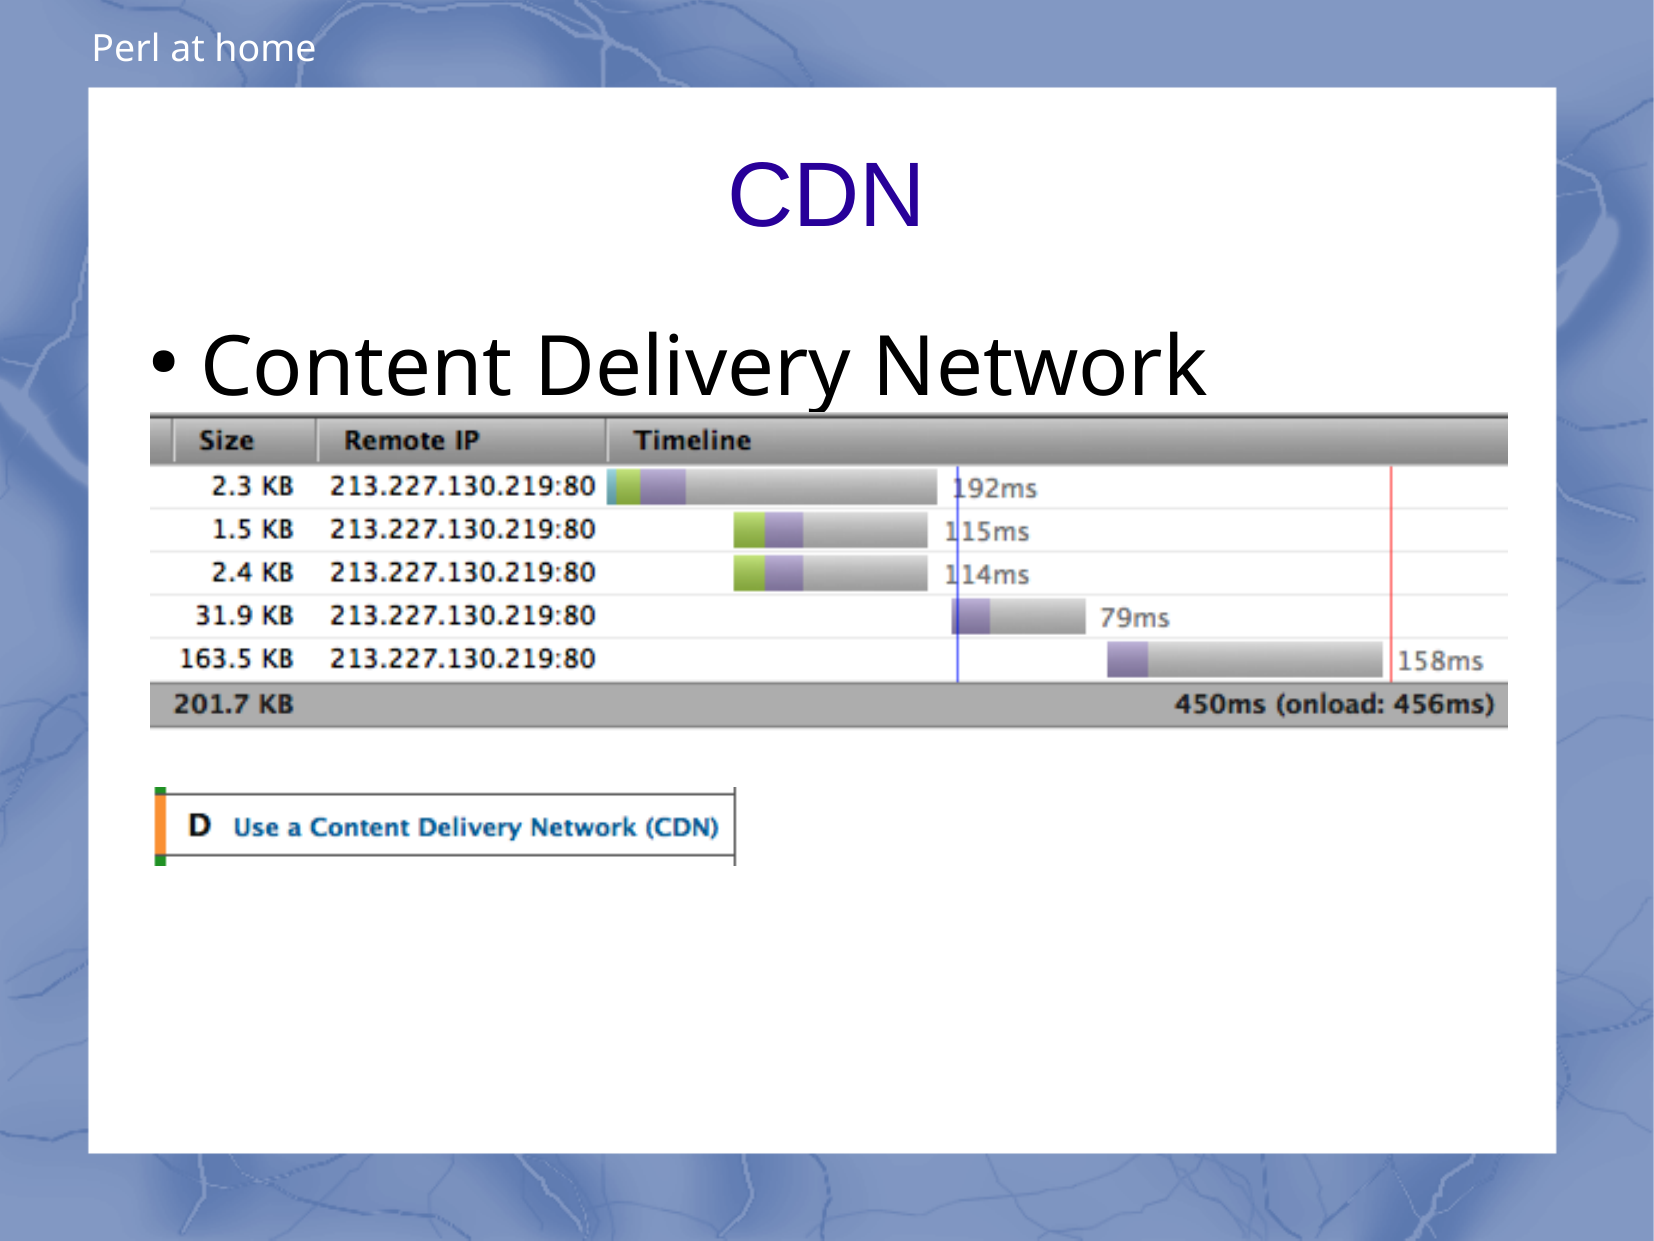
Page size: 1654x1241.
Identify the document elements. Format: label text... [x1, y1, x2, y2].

picture [0, 0, 1654, 1241]
title CDN [118, 98, 1536, 291]
text_box Content Delivery Network [123, 288, 1153, 421]
